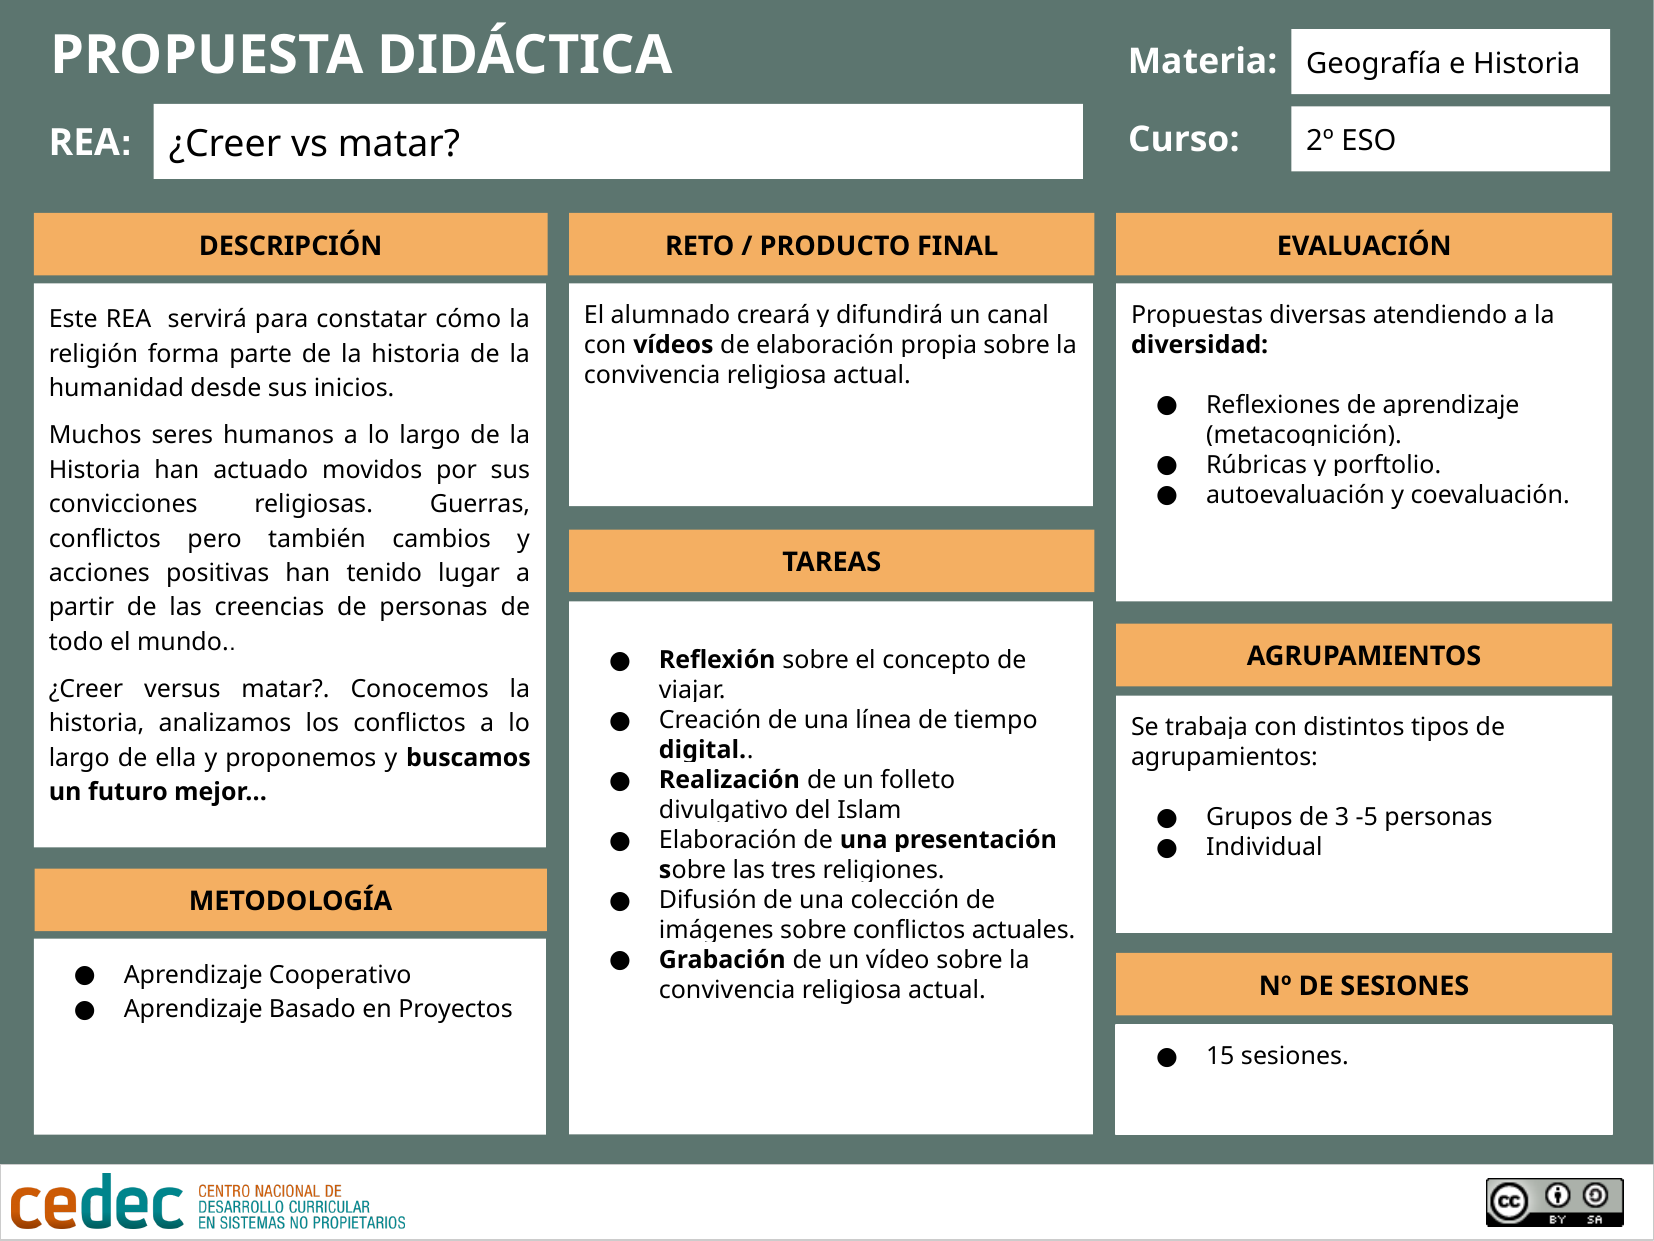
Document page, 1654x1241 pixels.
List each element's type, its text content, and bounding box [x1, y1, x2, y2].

text_box EVALUACIÓN [1116, 212, 1613, 276]
picture [1486, 1178, 1624, 1227]
text_box Reflexión sobre el concepto de viajar. Creación de una línea de tiempo digital.. Realización de un folleto divulgativo del Islam Elaboración de una presentación sobre las tres religiones. Difusión de una colección de imágenes sobre conflictos actuales. Grabación de un vídeo sobre la convivencia religiosa actual. [569, 601, 1093, 1135]
text_box AGRUPAMIENTOS [1116, 623, 1613, 687]
text_box Propuestas diversas atendiendo a la diversidad: Reflexiones de aprendizaje (metacognición). Rúbricas y porftolio. autoevaluación y coevaluación. [1116, 283, 1613, 602]
text_box Materia: [1113, 30, 1291, 94]
text_box RETO / PRODUCTO FINAL [569, 212, 1095, 276]
text_box PROPUESTA DIDÁCTICA [35, 11, 697, 110]
text_box TAREAS [569, 529, 1095, 593]
text_box ¿Creer vs matar? [153, 103, 1083, 179]
text_box REA: [33, 110, 153, 174]
text_box Nº DE SESIONES [1116, 952, 1613, 1016]
text_box El alumnado creará y difundirá un canal con vídeos de elaboración propia sobre la convivencia religiosa actual. [569, 283, 1093, 507]
text_box Se trabaja con distintos tipos de agrupamientos: Grupos de 3 -5 personas Individual [1116, 695, 1613, 933]
text_box [0, 1164, 1654, 1241]
text_box Este REA servirá para constatar cómo la religión forma parte de la historia de la humanidad desde sus inicios. Muchos seres humanos a lo largo de la Historia han actuado movidos por sus convicciones religiosas. Guerras, conflictos pero también cambios y acciones positivas han tenido lugar a partir de las creencias de personas de todo el mundo.. ¿Creer versus matar?. Conocemos la historia, analizamos los conflictos a lo largo de ella y proponemos y buscamos un futuro mejor... [33, 283, 546, 848]
picture [11, 1173, 405, 1229]
text_box METODOLOGÍA [34, 868, 547, 932]
text_box 2º ESO [1291, 106, 1611, 172]
text_box Geografía e Historia [1291, 29, 1611, 95]
text_box DESCRIPCIÓN [33, 212, 548, 276]
text_box Aprendizaje Cooperativo Aprendizaje Basado en Proyectos [33, 938, 546, 1135]
text_box 15 sesiones. [1116, 1024, 1613, 1135]
text_box Curso: [1113, 109, 1303, 173]
